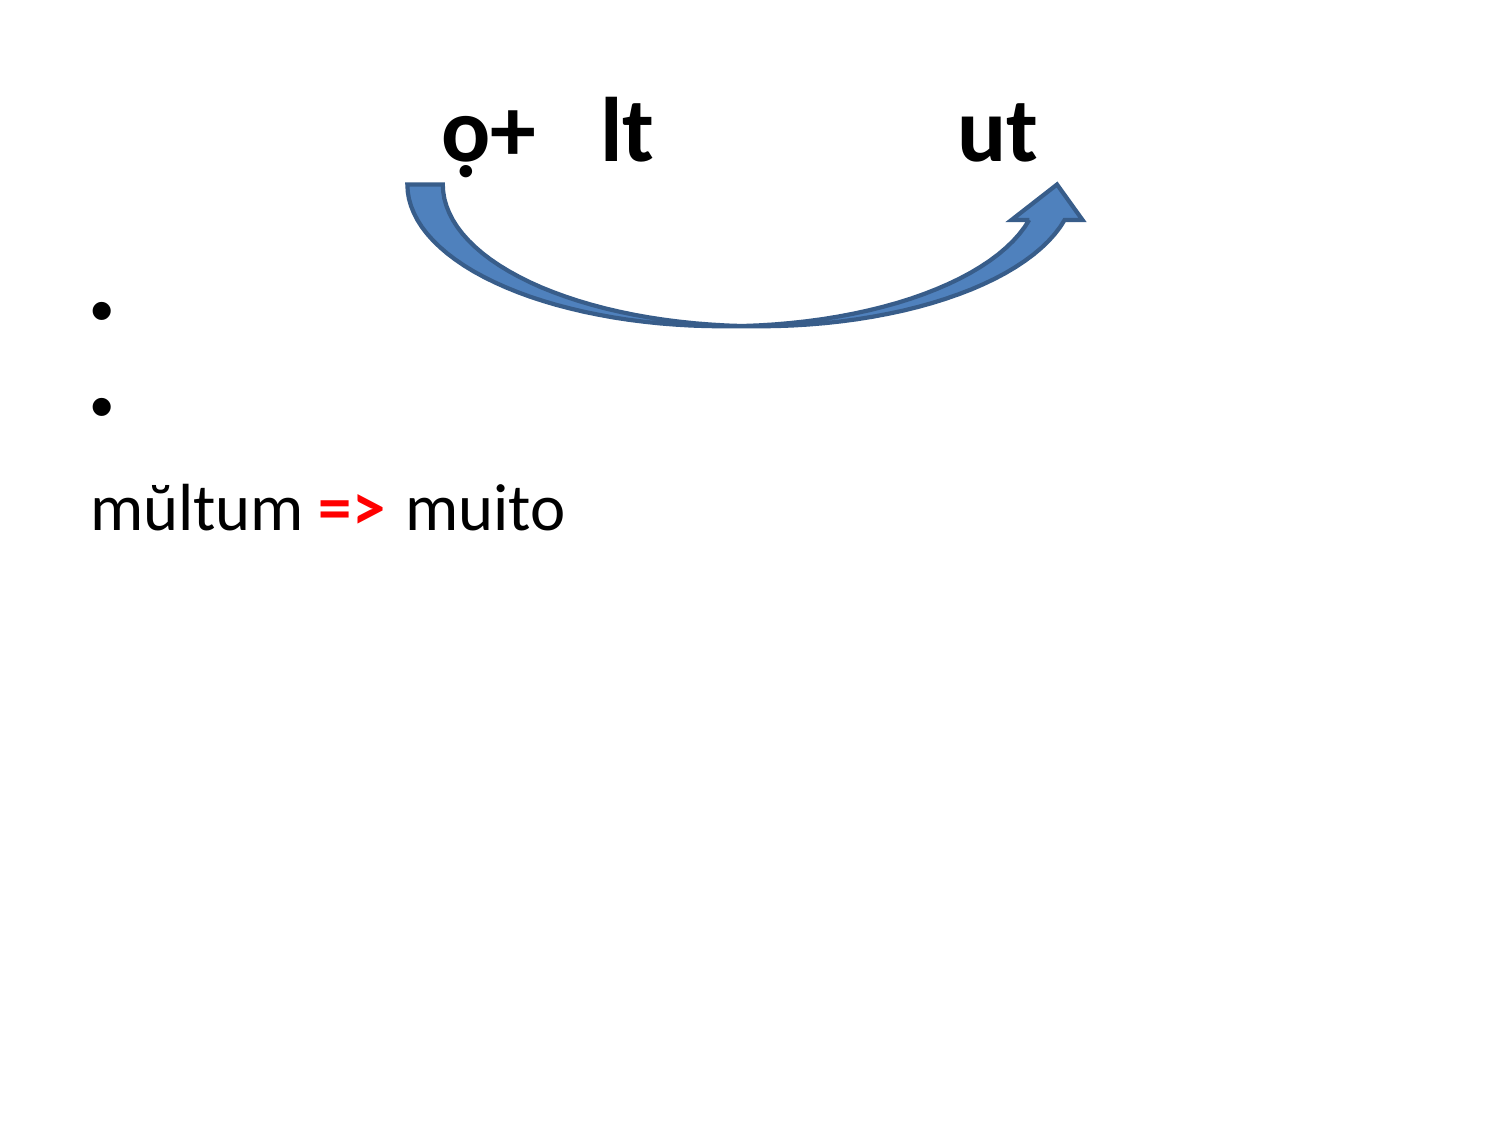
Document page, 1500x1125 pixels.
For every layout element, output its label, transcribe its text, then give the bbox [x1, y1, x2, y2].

text_box [407, 184, 1083, 327]
list mŭltum => muito [75, 262, 1426, 1005]
list mŭltum => muito [496, 262, 986, 325]
title ọ+ lt ut [64, 30, 1415, 219]
